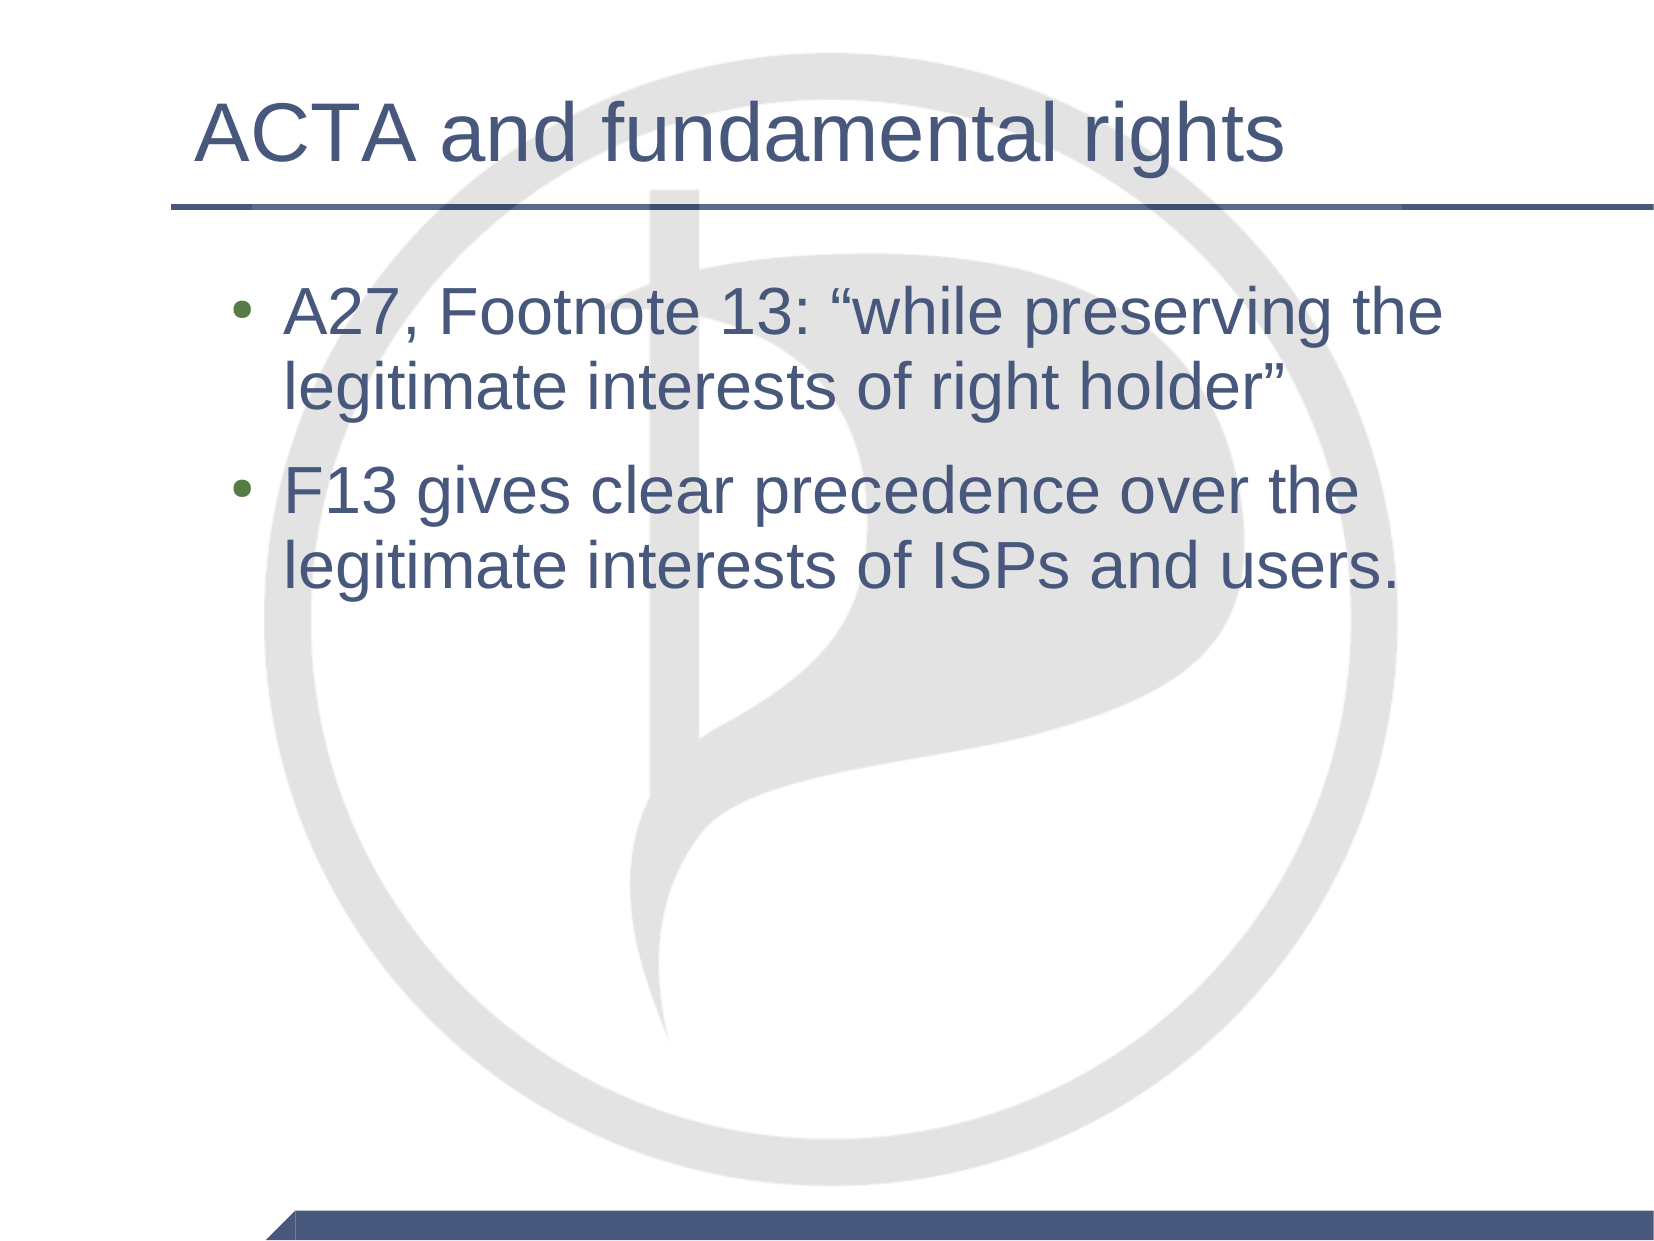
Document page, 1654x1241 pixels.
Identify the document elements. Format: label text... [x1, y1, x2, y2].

list A27, Footnote 13: “while preserving the legitimate interests of right holder” F13 gives clear precedence over the legitimate interests of ISPs and users. [212, 274, 1530, 1093]
title ACTA and fundamental rights [194, 29, 1530, 237]
